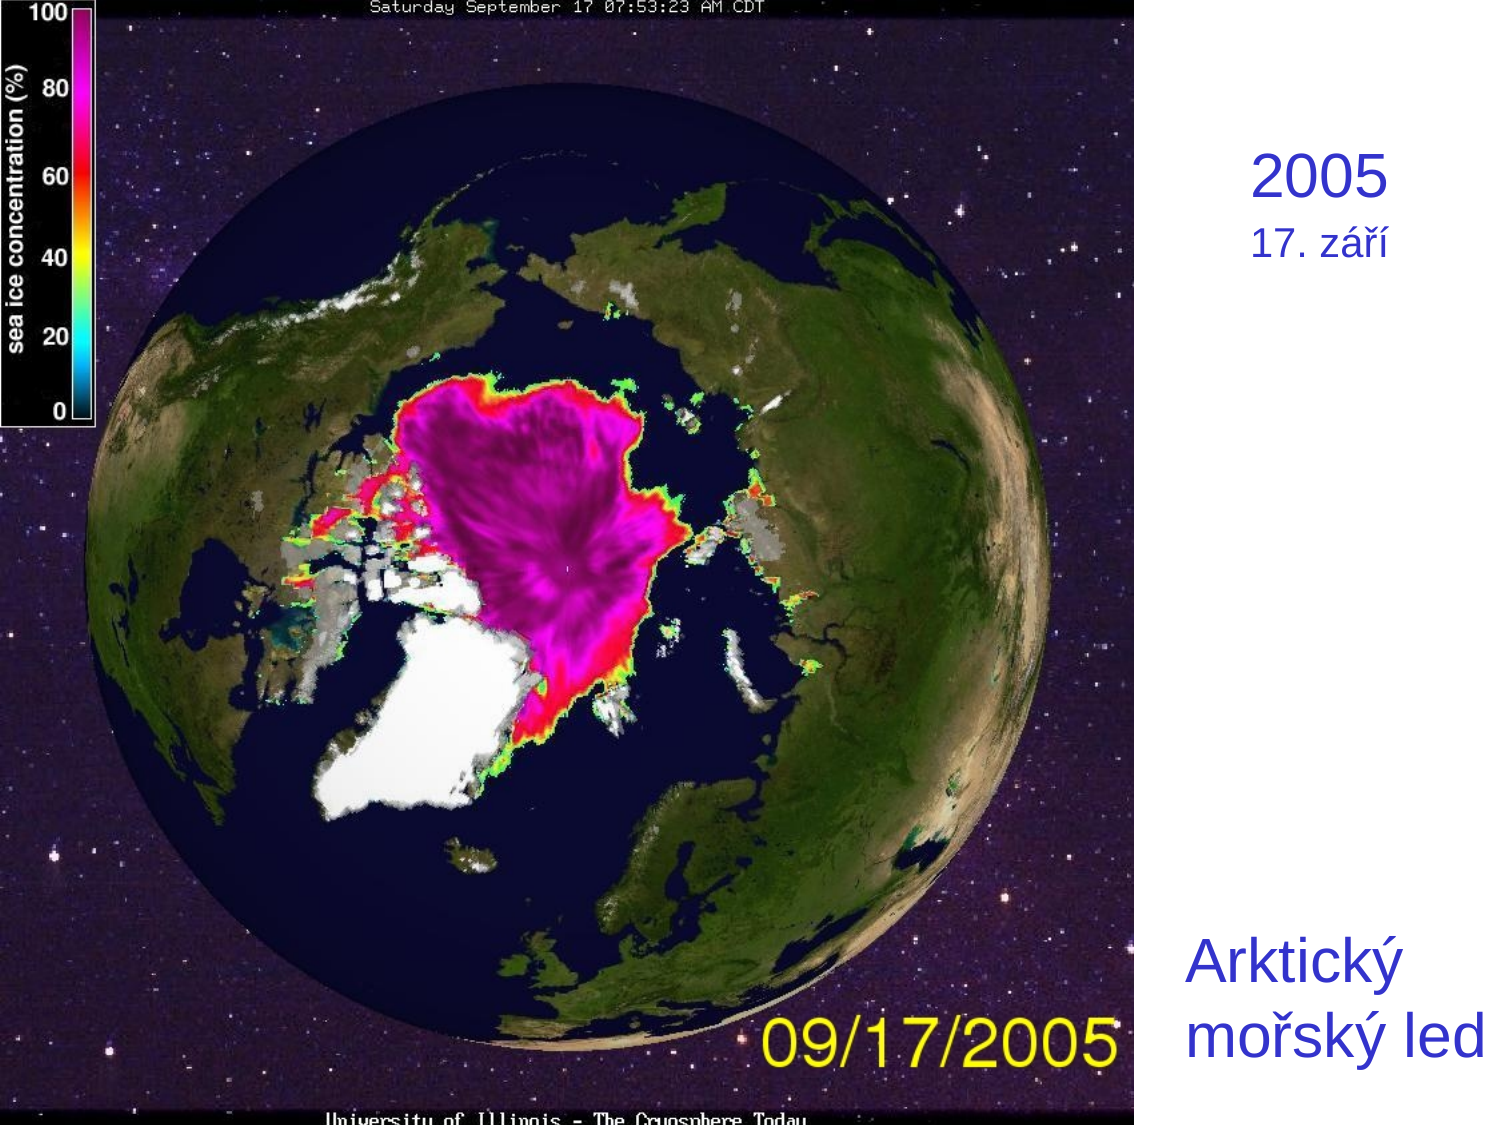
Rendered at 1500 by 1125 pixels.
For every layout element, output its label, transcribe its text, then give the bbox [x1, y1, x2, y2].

picture [0, 0, 1134, 1125]
title 2005 17. září [1139, 7, 1500, 1125]
text_box Arktický mořský led [1170, 912, 1500, 1078]
